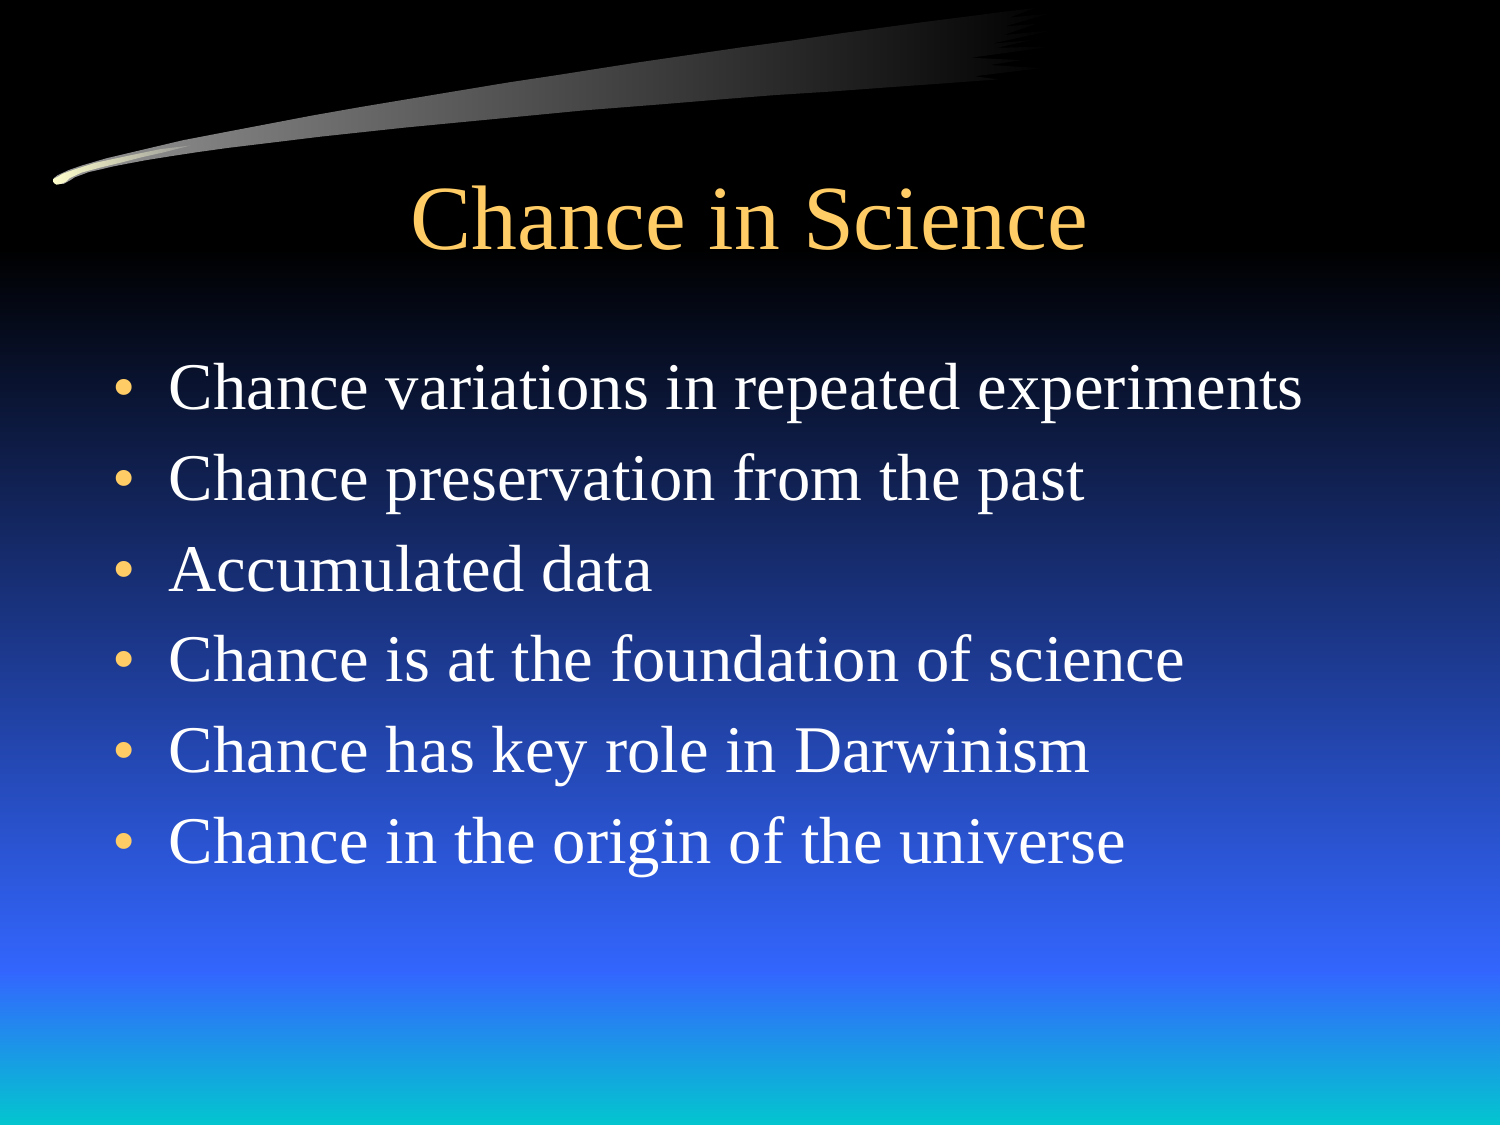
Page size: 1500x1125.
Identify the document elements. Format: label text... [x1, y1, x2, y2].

list Chance variations in repeated experiments Chance preservation from the past Accumulated data Chance is at the foundation of science Chance has key role in Darwinism Chance in the origin of the universe [112, 350, 1388, 1026]
title Chance in Science [112, 124, 1388, 313]
